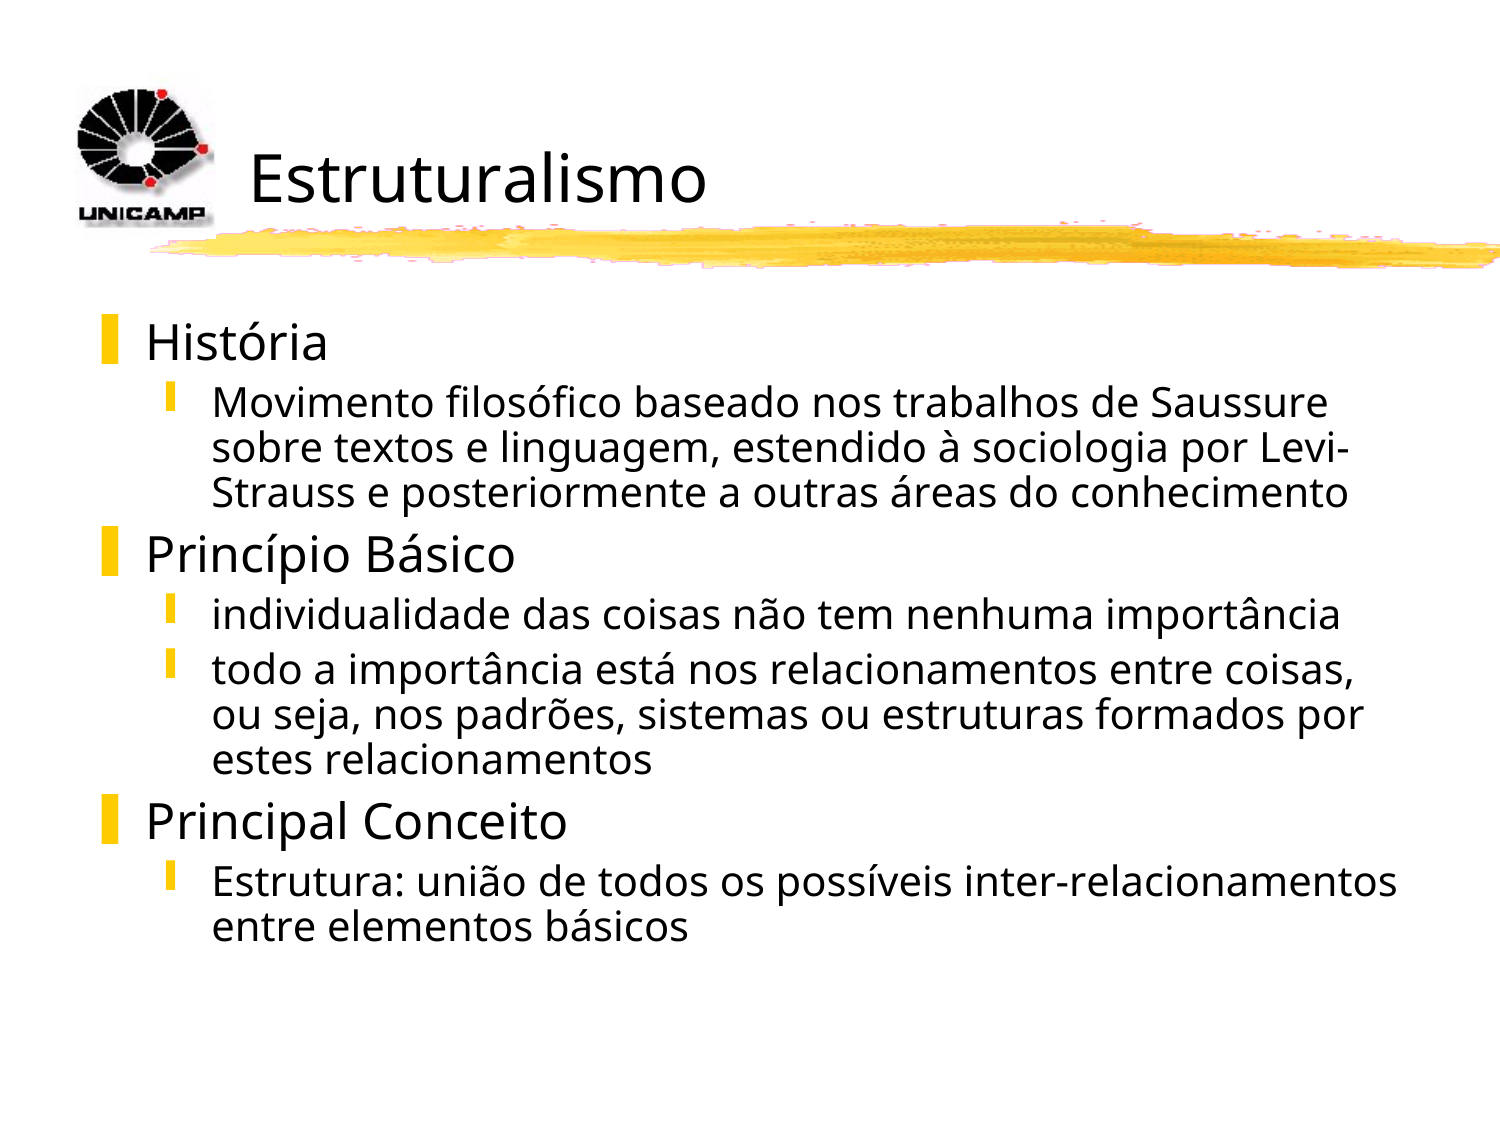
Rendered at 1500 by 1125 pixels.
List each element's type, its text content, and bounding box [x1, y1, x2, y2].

list História Movimento filosófico baseado nos trabalhos de Saussure sobre textos e linguagem, estendido à sociologia por Levi-Strauss e posteriormente a outras áreas do conhecimento Princípio Básico individualidade das coisas não tem nenhuma importância todo a importância está nos relacionamentos entre coisas, ou seja, nos padrões, sistemas ou estruturas formados por estes relacionamentos Principal Conceito Estrutura: união de todos os possíveis inter-relacionamentos entre elementos básicos [74, 309, 1417, 1049]
picture [75, 74, 1500, 279]
title Estruturalismo [233, 37, 1434, 225]
